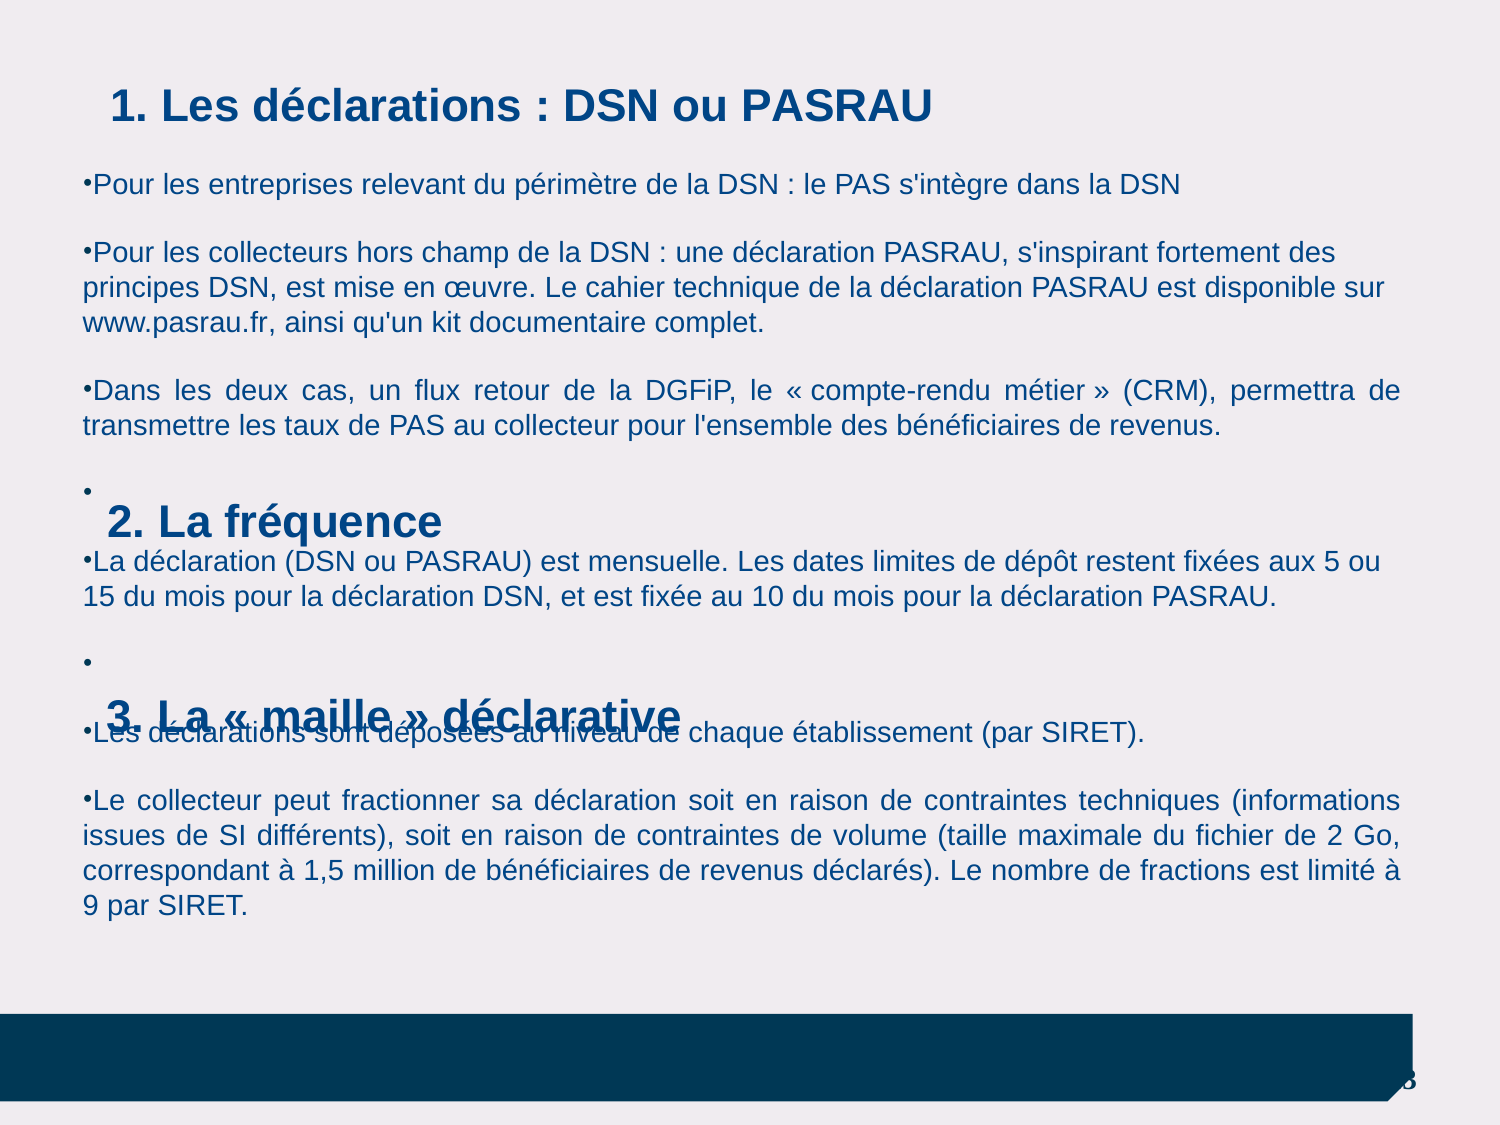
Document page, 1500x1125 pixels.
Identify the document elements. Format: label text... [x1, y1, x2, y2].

list Pour les entreprises relevant du périmètre de la DSN : le PAS s'intègre dans la DSN Pour les collecteurs hors champ de la DSN : une déclaration PASRAU, s'inspirant fortement des principes DSN, est mise en œuvre. Le cahier technique de la déclaration PASRAU est disponible sur www.pasrau.fr, ainsi qu'un kit documentaire complet. Dans les deux cas, un flux retour de la DGFiP, le « compte-rendu métier » (CRM), permettra de transmettre les taux de PAS au collecteur pour l'ensemble des bénéficiaires de revenus. La déclaration (DSN ou PASRAU) est mensuelle. Les dates limites de dépôt restent fixées aux 5 ou 15 du mois pour la déclaration DSN, et est fixée au 10 du mois pour la déclaration PASRAU. Les déclarations sont déposées au niveau de chaque établissement (par SIRET). Le collecteur peut fractionner sa déclaration soit en raison de contraintes techniques (informations issues de SI différents), soit en raison de contraintes de volume (taille maximale du fichier de 2 Go, correspondant à 1,5 million de bénéficiaires de revenus déclarés). Le nombre de fractions est limité à 9 par SIRET. [82, 165, 1418, 993]
title 1. Les déclarations : DSN ou PASRAU [110, 51, 1426, 162]
title 3. La « maille » déclarative [106, 661, 1422, 772]
text_box [0, 1013, 1413, 1102]
title 2. La fréquence [107, 466, 1424, 578]
